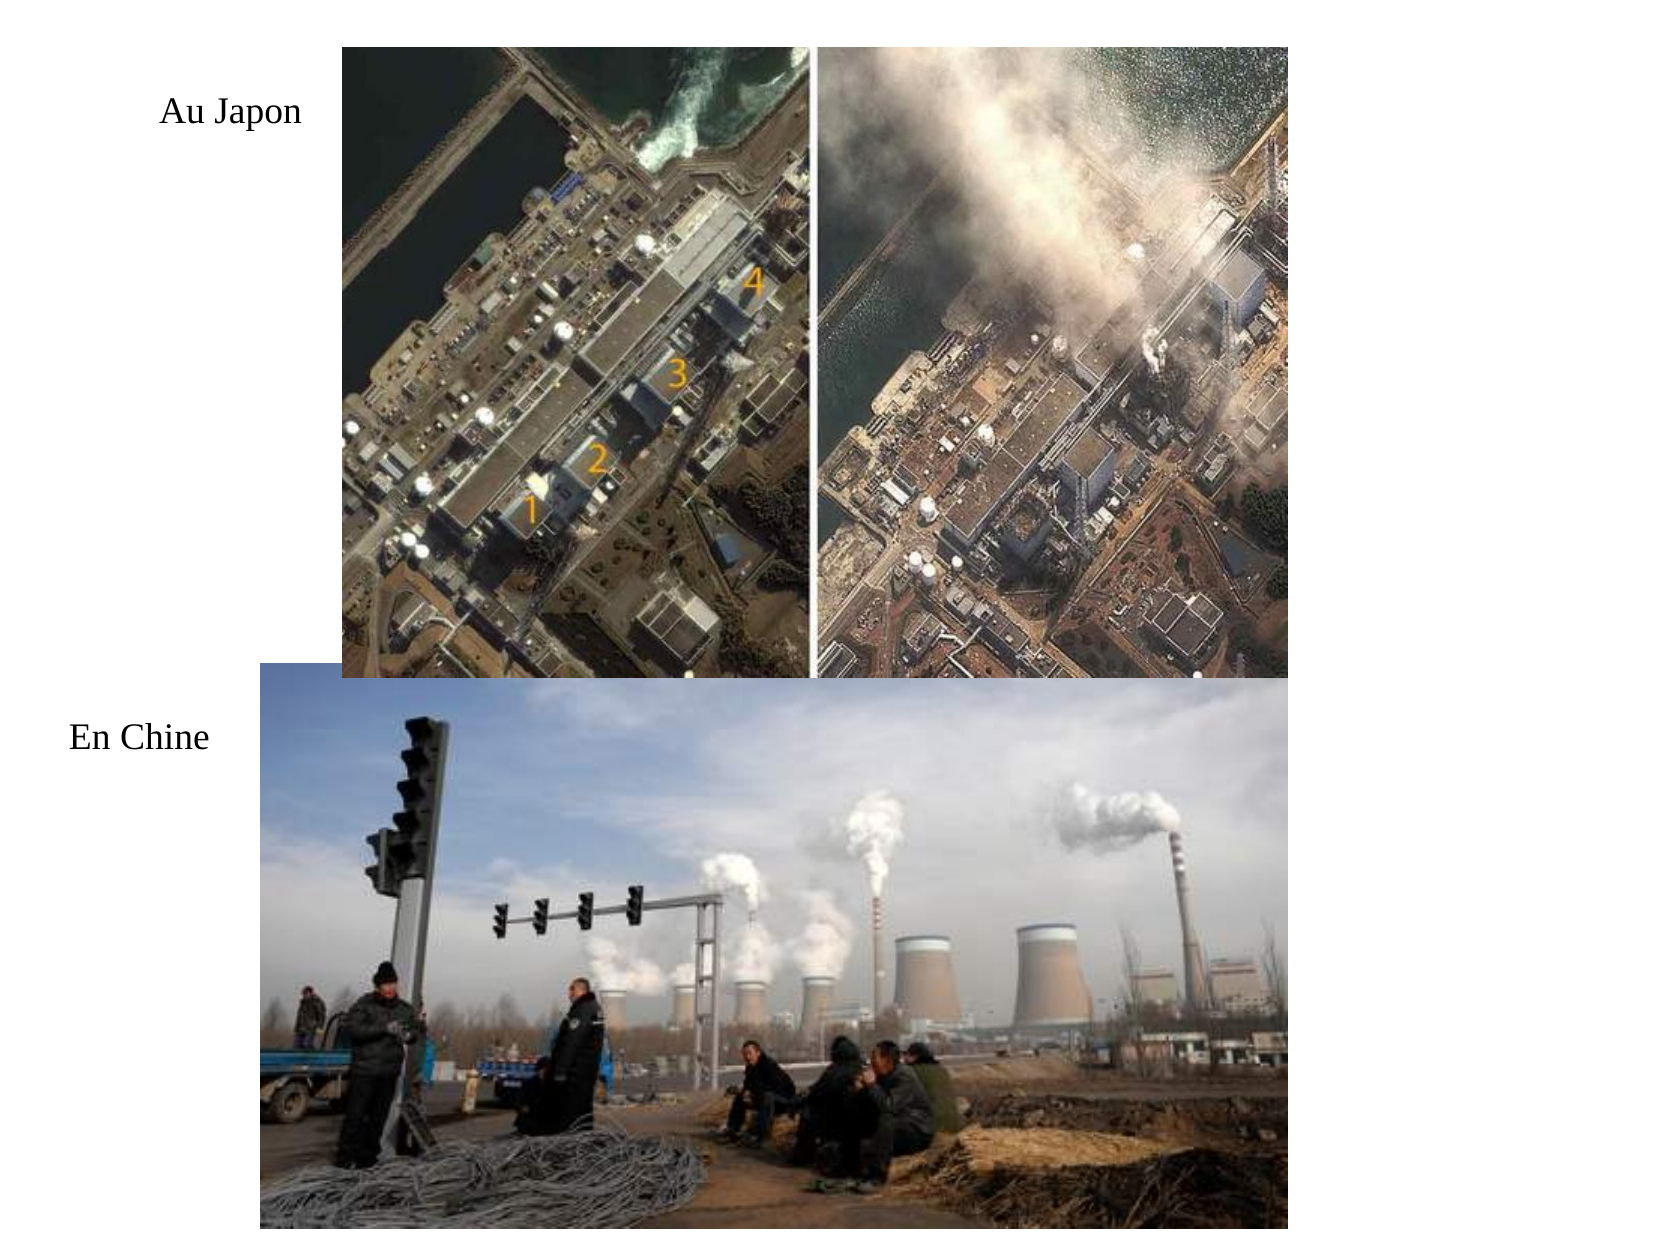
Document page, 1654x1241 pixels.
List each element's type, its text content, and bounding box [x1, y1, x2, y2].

text_box En Chine [54, 708, 235, 767]
picture [260, 47, 1288, 1229]
text_box Au Japon [144, 82, 327, 141]
